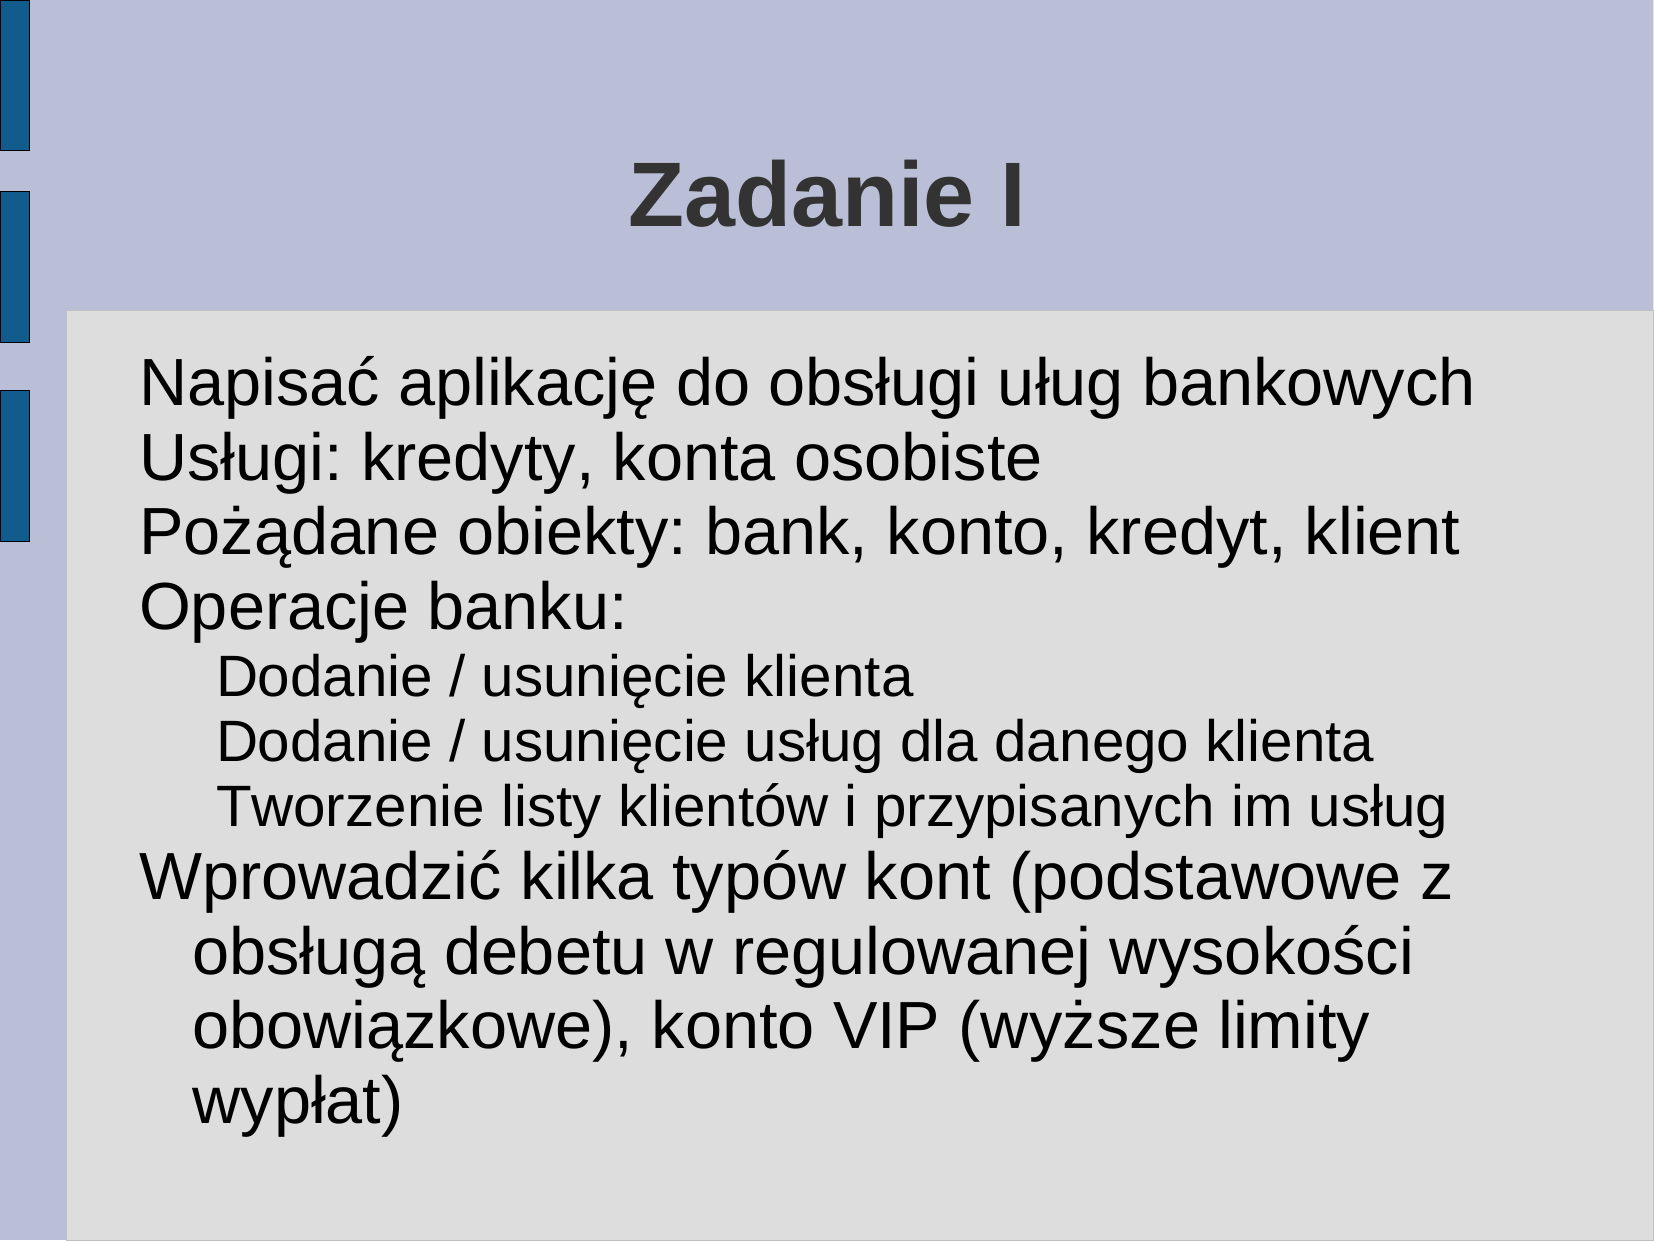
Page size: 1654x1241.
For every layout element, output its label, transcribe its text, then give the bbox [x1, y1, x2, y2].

list Napisać aplikację do obsługi uług bankowych Usługi: kredyty, konta osobiste Pożądane obiekty: bank, konto, kredyt, klient Operacje banku: Dodanie / usunięcie klienta Dodanie / usunięcie usług dla danego klienta Tworzenie listy klientów i przypisanych im usług Wprowadzić kilka typów kont (podstawowe z obsługą debetu w regulowanej wysokości obowiązkowe), konto VIP (wyższe limity wypłat) [121, 344, 1534, 1138]
title Zadanie I [121, 98, 1534, 291]
